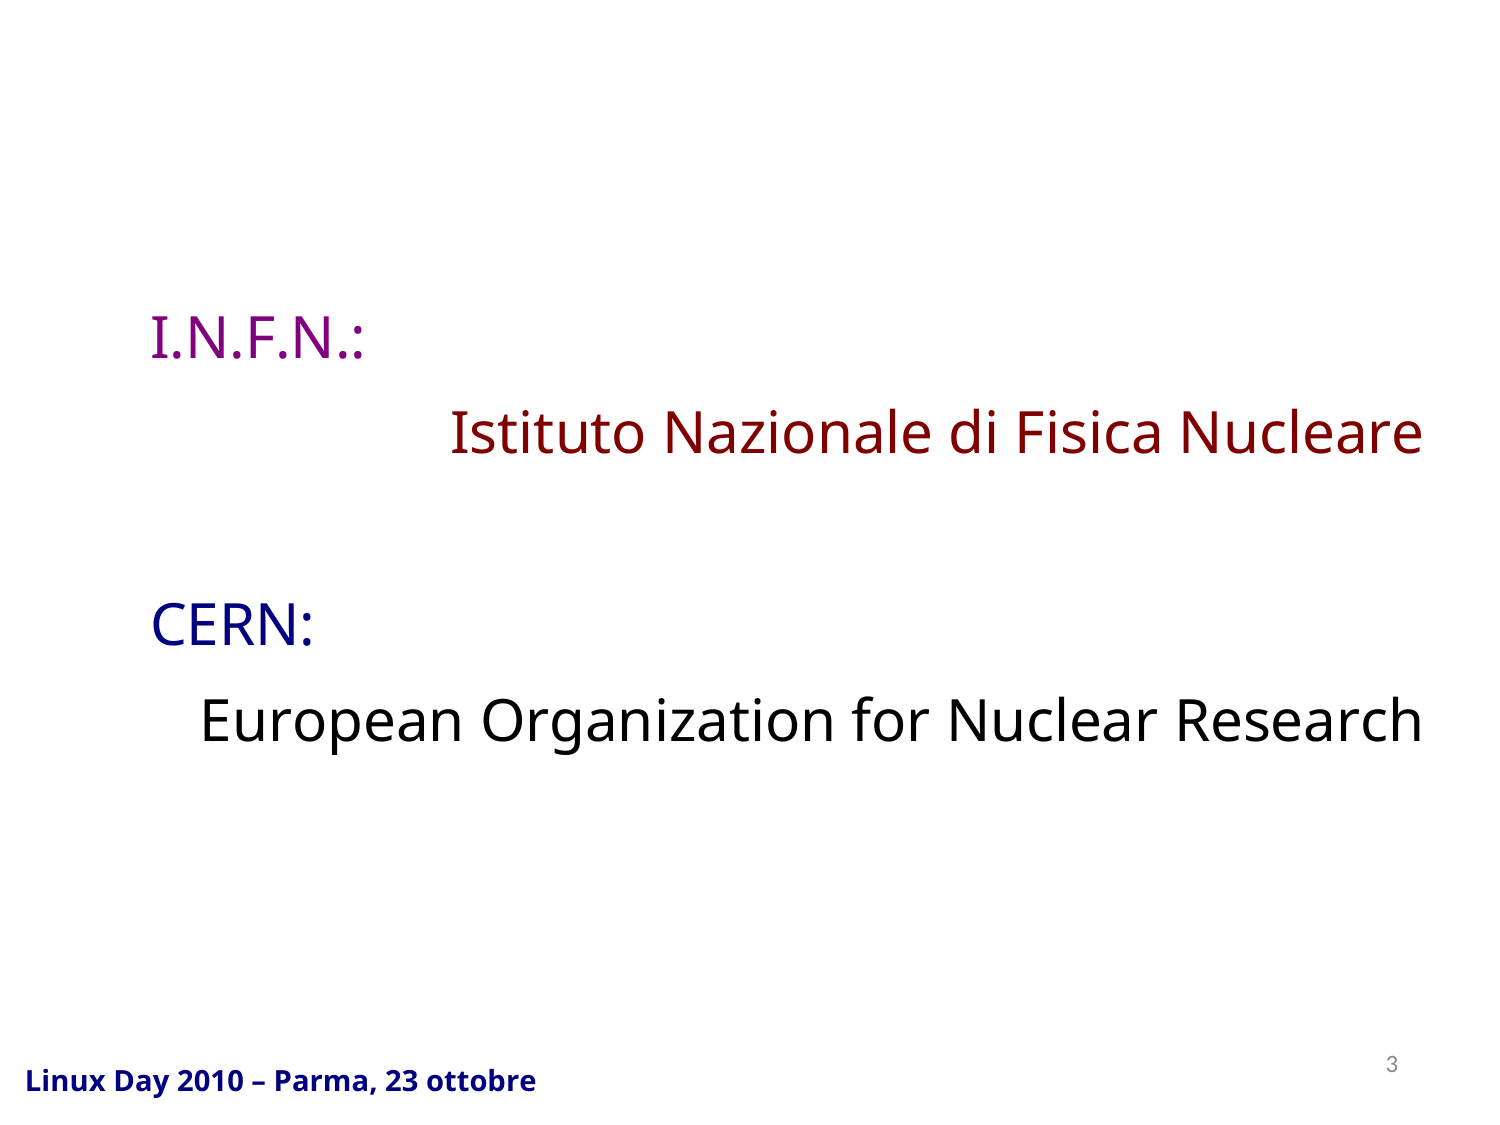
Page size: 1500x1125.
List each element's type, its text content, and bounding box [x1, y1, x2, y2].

subtitle I.N.F.N.: Istituto Nazionale di Fisica Nucleare CERN: European Organization for Nuclear Research [75, 163, 1425, 892]
